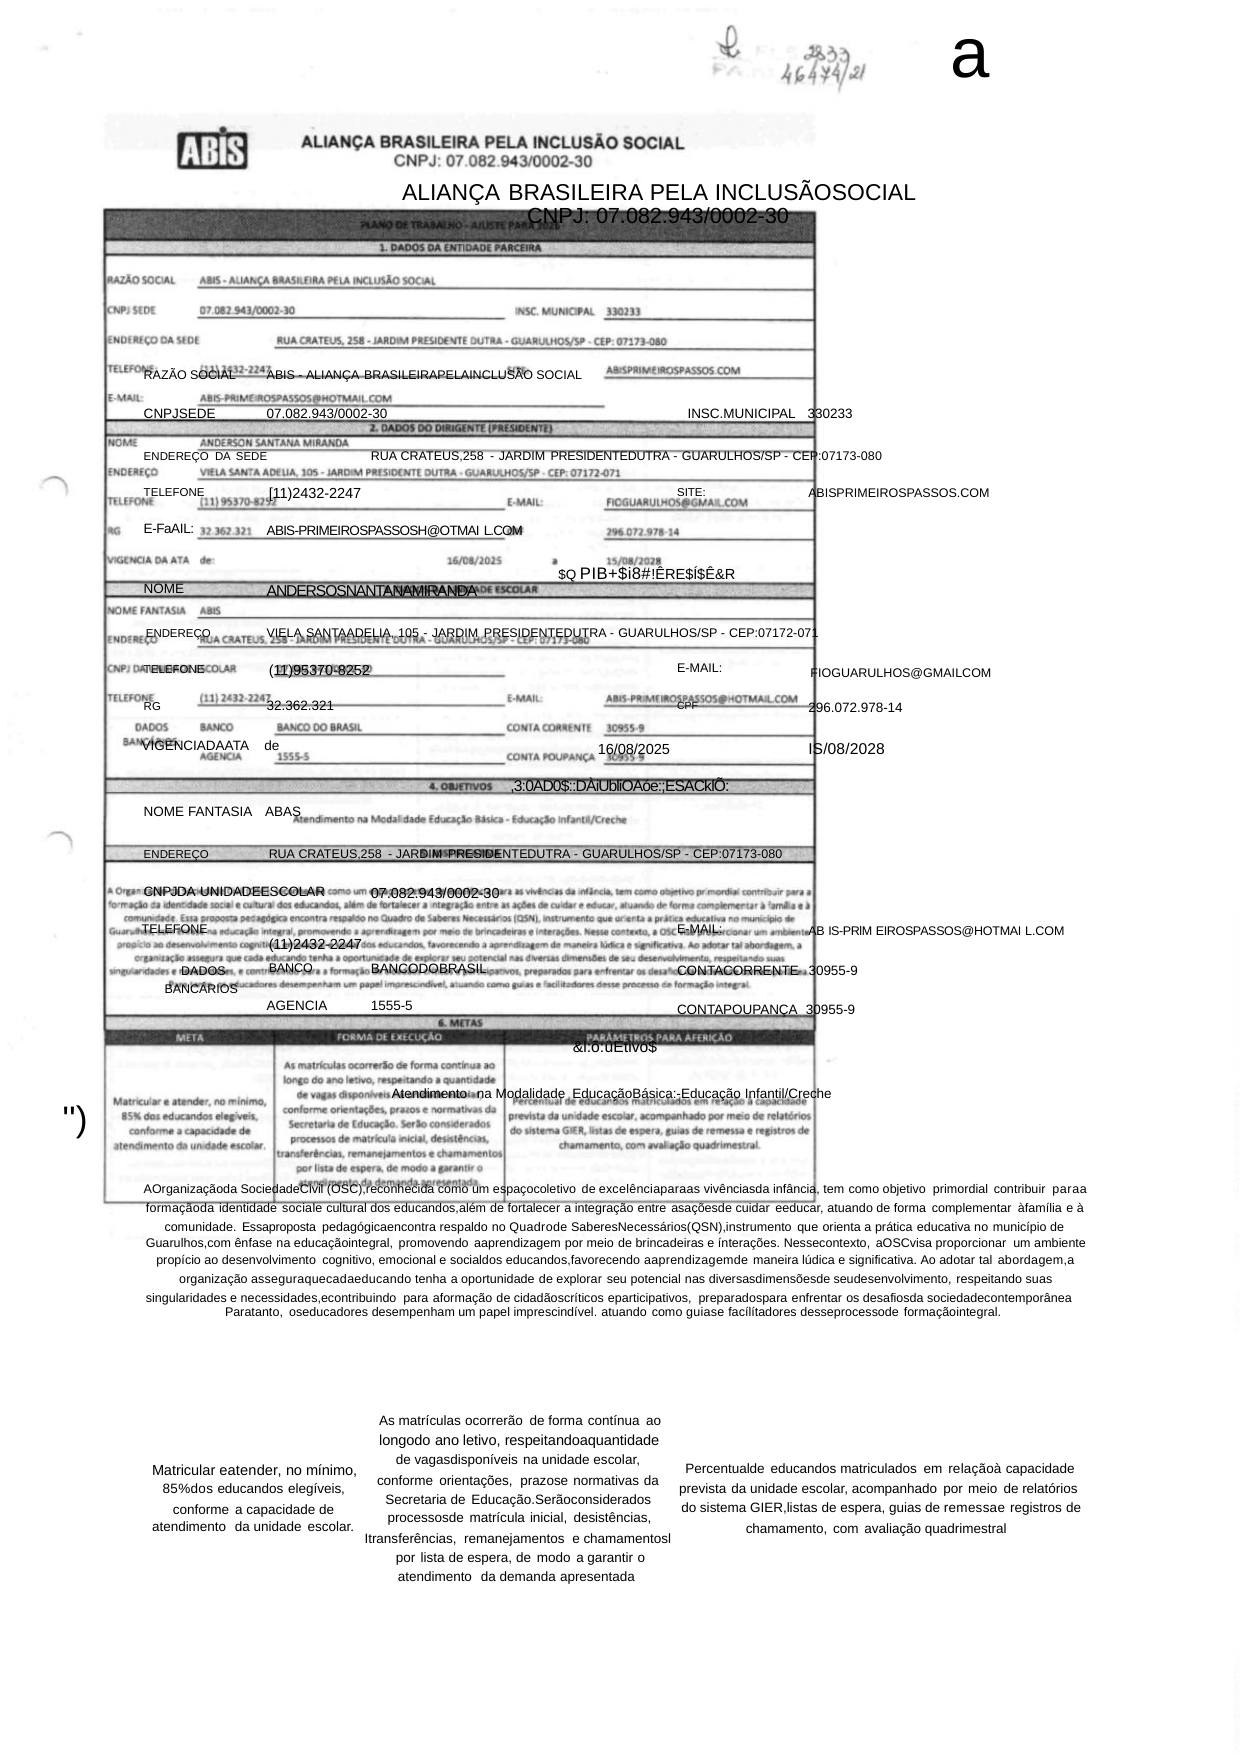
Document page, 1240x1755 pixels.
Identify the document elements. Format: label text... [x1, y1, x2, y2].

text_box 16/08/2025 ,3:0AD0$::DÀiUbliOAóe:;ESACklÕ: [510, 740, 781, 795]
text_box ENDEREÇO DA SEDE TELEFONE [143, 450, 292, 499]
text_box IS/08/2028 [808, 740, 909, 758]
text_box [11)2432-2247 [268, 484, 389, 502]
text_box CONTACORRENTE 30955-9 CONTAPOUPANÇA 30955-9 [677, 962, 883, 1018]
text_box NOME [143, 581, 210, 597]
text_box a [949, 12, 1015, 93]
text_box conforme orientações, prazose normativas da Secretaria de Educação.Serãoconsiderados processosde matrícula inicial, desistências, Itransferências, remanejamentos e chamamentosl por lista de espera, de modo a garantir o atendimento da demanda apresentada [364, 1473, 697, 1584]
text_box 07.082.943/0002-30 [370, 884, 527, 902]
text_box AGENCIA [266, 998, 353, 1014]
text_box BANCO [268, 961, 339, 976]
text_box [0, 0, 1240, 1755]
text_box ABIS - ALIANÇA BRASILEIRAPELAINCLUSÃO SOCIAL 07.082.943/0002-30 RUA CRATEUS,258 - JARDIM PRESIDENTEDUTRA - GUARULHOS/SP - CEP:07173-080 [266, 367, 908, 464]
text_box AOrganizaçãoda SociedadeCivil (OSC),reconhecida como um espaçocoletivo de excelênciaparaas vivênciasda infância, tem como objetivo primordial contribuir paraa formaçãoda identidade sociale cultural dos educandos,além de fortalecer a integração entre asaçõesde cuidar eeducar, atuando de forma complementar àfamília e à comunidade. Essaproposta pedagógicaencontra respaldo no Quadrode SaberesNecessários(QSN),instrumento que orienta a prática educativa no município de Guarulhos,com ênfase na educaçãointegral, promovendo aaprendizagem por meio de brincadeiras e ínterações. Nessecontexto, aOSCvisa proporcionar um ambiente propício ao desenvolvimento cognitivo, emocional e socialdos educandos,favorecendo aaprendizagemde maneira lúdica e significativa. Ao adotar tal abordagem,a organização asseguraquecadaeducando tenha a oportunidade de explorar seu potencial nas diversasdimensõesde seudesenvolvimento, respeitando suas [143, 1182, 1107, 1286]
text_box E-MAIL: [677, 921, 748, 936]
text_box conforme a capacidade de atendimento da unidade escolar. [152, 1502, 381, 1535]
text_box As matrículas ocorrerão de forma contínua ao longodo ano letivo, respeitandoaquantidade de vagasdisponíveis na unidade escolar, [379, 1412, 689, 1468]
text_box DADOS BANCÁRIOS [164, 963, 264, 997]
text_box ABISPRIMEIROSPASSOS.COM [808, 486, 1016, 501]
text_box BANCODOBRASIL 1555-5 [370, 960, 513, 1014]
text_box SITE: [677, 485, 731, 499]
text_box $Q PIB+$i8#!ÊRE$Í$Ê&R [558, 564, 760, 583]
text_box (11)95370-8252 32.362.321 [266, 661, 398, 714]
text_box '') [62, 1099, 113, 1139]
text_box VIGENCIADAATA de [141, 737, 307, 753]
text_box E-FaAIL: [143, 521, 223, 537]
text_box VIELA SANTAADELIA, 105 - JARDIM PRESIDENTEDUTRA - GUARULHOS/SP - CEP:07172-071 [266, 626, 846, 641]
text_box NOME FANTASIA ABAS [143, 804, 328, 820]
text_box ABIS-PRIMEIROSPASSOSH@OTMAI L.COM [266, 523, 568, 539]
text_box RAZÃO SOCIAL CNPJSEDE [143, 367, 261, 422]
text_box ALIANÇA BRASILEIRA PELA INCLUSÃOSOCIAL CNPJ: 07.082.943/0002-30 [402, 179, 941, 228]
text_box FIOGUARULHOS@GMAILCOM 296.072.978-14 [808, 665, 1017, 716]
text_box ENDEREÇO CNPJDA UNIDADEESCOLAR TELEFONE (11)2432-2247 [141, 847, 390, 953]
text_box singularidades e necessidades,econtribuindo para aformação de cidadãoscríticos eparticipativos, preparadospara enfrentar os desafiosda sociedadecontemporânea Paratanto, oseducadores desempenham um papel imprescindível. atuando como guiase facílítadores desseprocessode formaçãointegral. [145, 1290, 1100, 1320]
text_box Matricular eatender, no mínimo, 85%dos educandos elegíveis, [152, 1461, 381, 1497]
text_box ANDERSOSNANTANAMIRANDA [266, 581, 527, 600]
text_box AB IS-PRlM EIROSPASSOS@HOTMAI L.COM [808, 924, 1088, 939]
text_box INSC.MUNICIPAL 330233 [687, 406, 879, 422]
text_box &l:õ:üÉtivó$ Atendimento na Modalidade EducaçãoBásica:-Educação Infantil/Creche [391, 1037, 859, 1101]
text_box Percentualde educandos matriculados em relaçãoà capacidade prevista da unidade escolar, acompanhado por meio de relatórios do sistema GIER,listas de espera, guias de remessae registros de chamamento, com avaliação quadrimestral [679, 1460, 1105, 1537]
text_box ENDEREÇO TELEFONE RG [143, 627, 236, 713]
text_box E-MAIL: CPF [677, 661, 748, 712]
text_box RUA CRATEUS,258 - JARDIM PRESIDENTEDUTRA - GUARULHOS/SP - CEP:07173-080 [268, 846, 804, 861]
